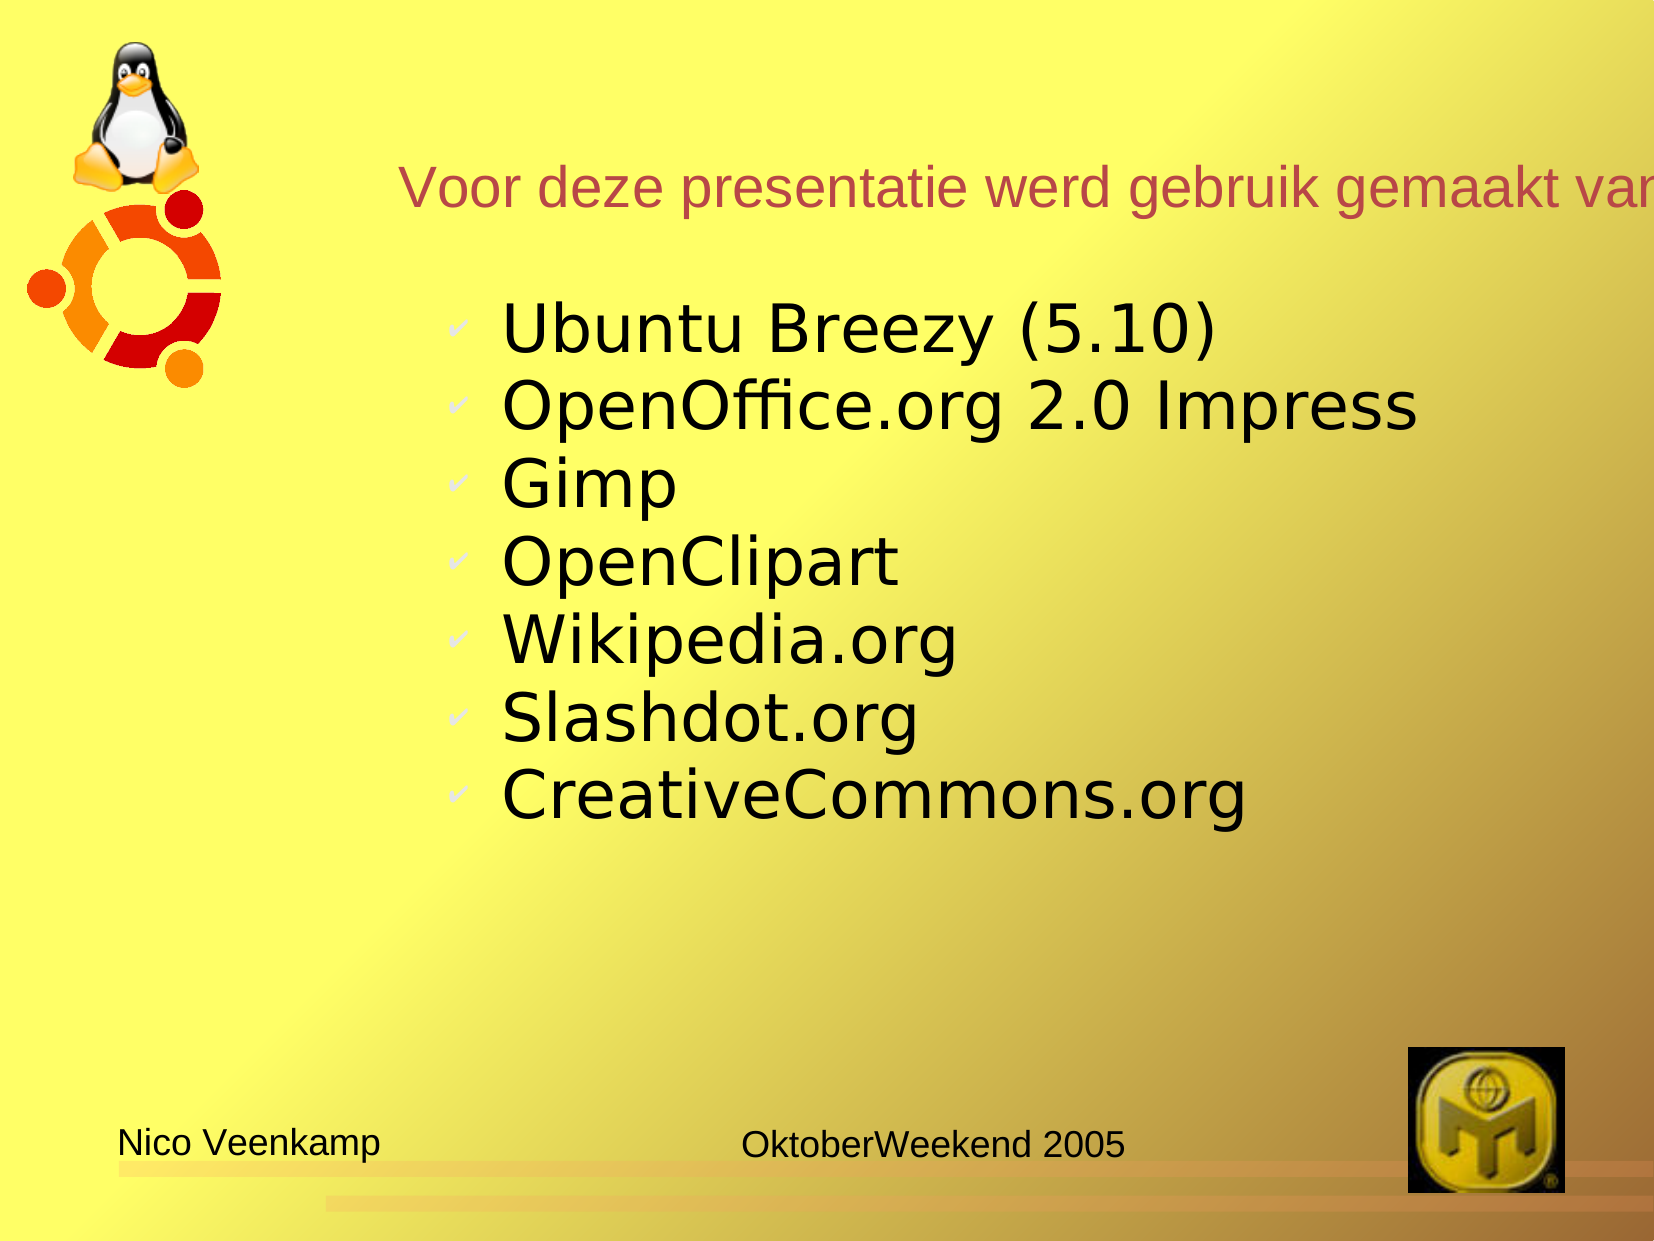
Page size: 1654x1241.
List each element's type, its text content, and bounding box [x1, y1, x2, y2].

picture [1408, 1047, 1565, 1193]
picture [27, 42, 222, 388]
list Ubuntu Breezy (5.10) OpenOffice.org 2.0 Impress Gimp OpenClipart Wikipedia.org Slashdot.org CreativeCommons.org [413, 290, 1571, 916]
text_box Voor deze presentatie werd gebruik gemaakt van: [383, 147, 1467, 235]
